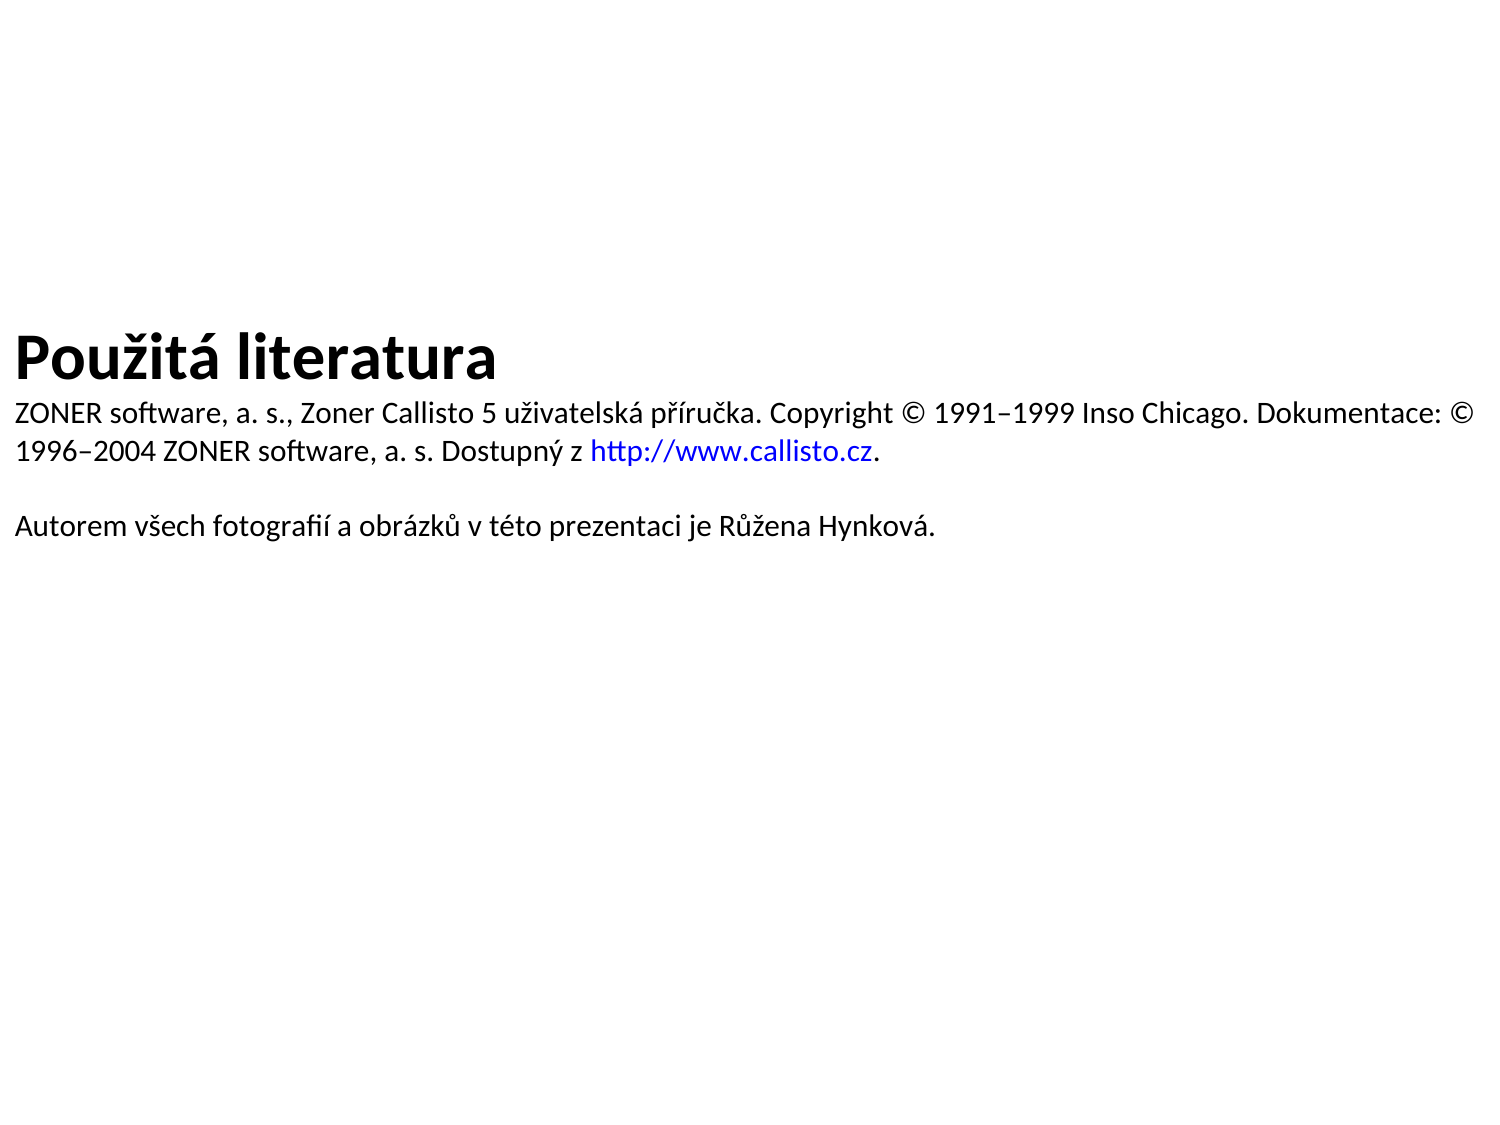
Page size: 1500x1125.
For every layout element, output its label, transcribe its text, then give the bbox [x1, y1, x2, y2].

text_box Použitá literatura ZONER software, a. s., Zoner Callisto 5 uživatelská příručka. Copyright © 1991–1999 Inso Chicago. Dokumentace: © 1996–2004 ZONER software, a. s. Dostupný z http://www.callisto.cz. Autorem všech fotografií a obrázků v této prezentaci je Růžena Hynková. [0, 304, 1500, 551]
